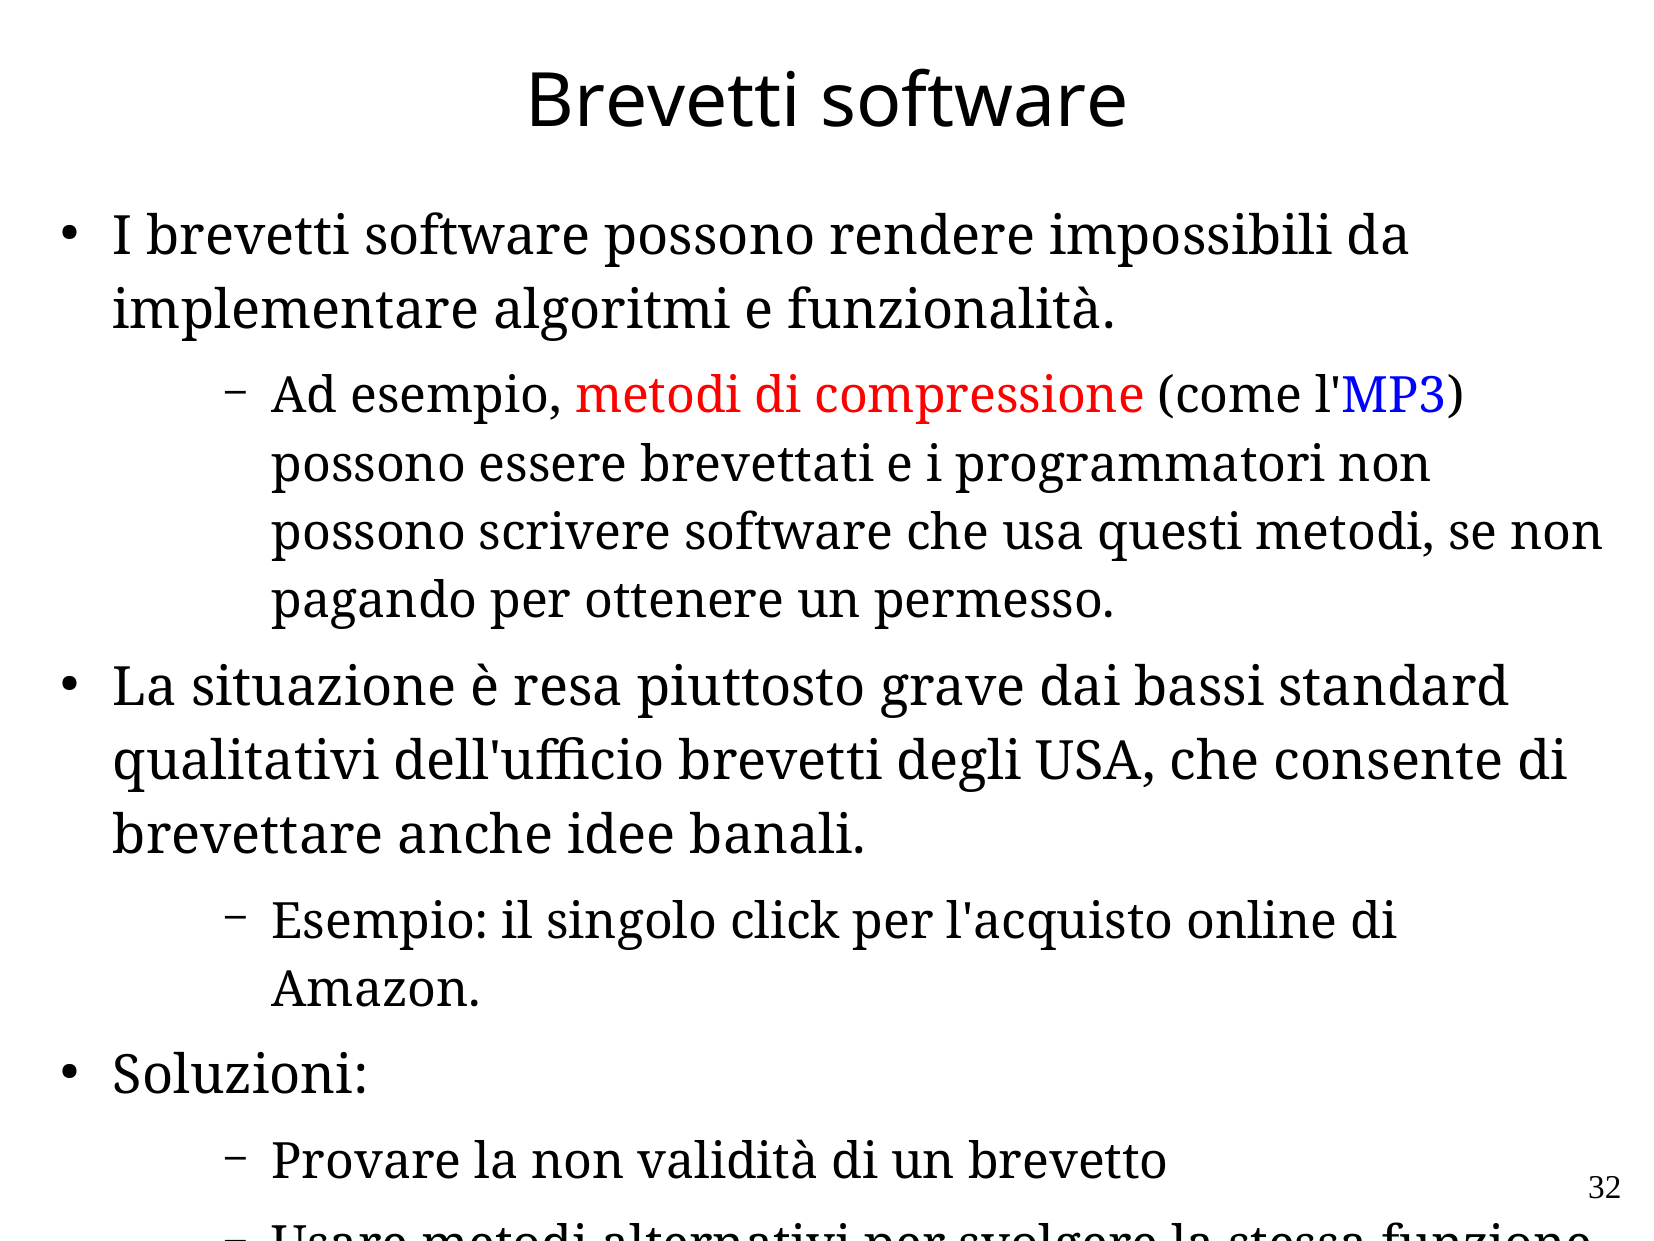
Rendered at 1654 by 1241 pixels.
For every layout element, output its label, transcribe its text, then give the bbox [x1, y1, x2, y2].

list I brevetti software possono rendere impossibili da implementare algoritmi e funzionalità. Ad esempio, metodi di compressione (come l'MP3) possono essere brevettati e i programmatori non possono scrivere software che usa questi metodi, se non pagando per ottenere un permesso. La situazione è resa piuttosto grave dai bassi standard qualitativi dell'ufficio brevetti degli USA, che consente di brevettare anche idee banali. Esempio: il singolo click per l'acquisto online di Amazon. Soluzioni: Provare la non validità di un brevetto Usare metodi alternativi per svolgere la stessa funzione. Usare il formato Ogg Vorbis invece che MP3 [42, 196, 1612, 1187]
title Brevetti software [37, 30, 1617, 166]
